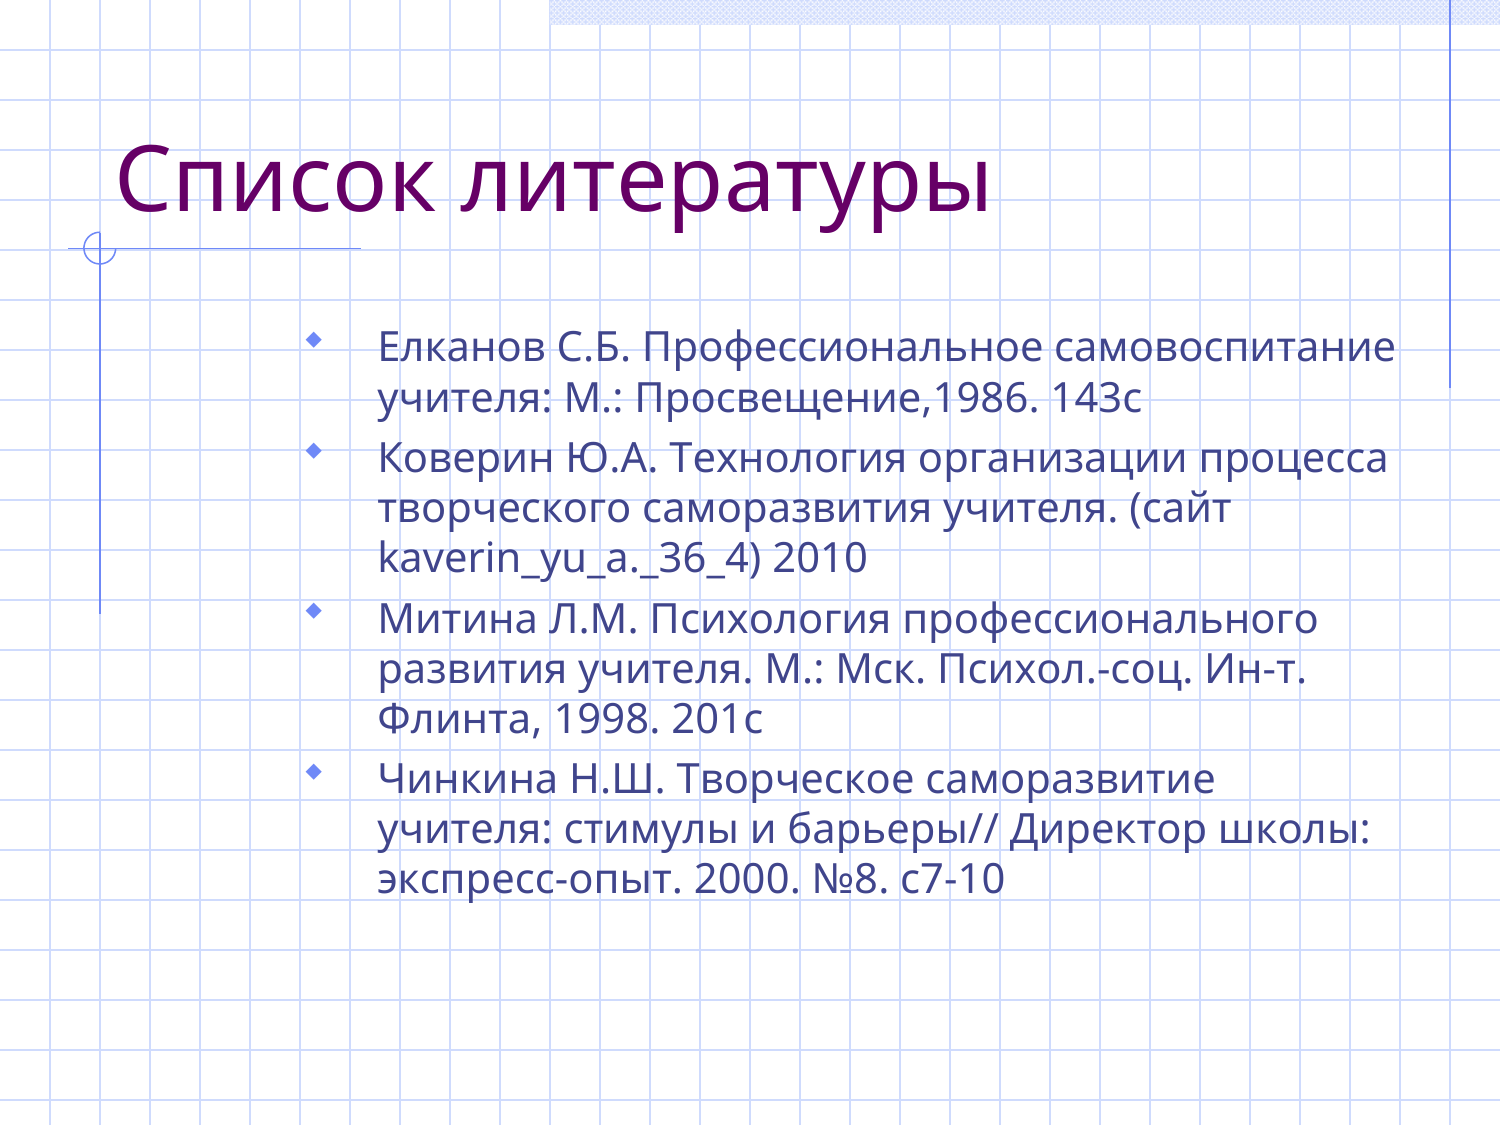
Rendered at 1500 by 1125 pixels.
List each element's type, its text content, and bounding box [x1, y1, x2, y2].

picture [1451, 0, 1500, 25]
picture [549, 0, 1449, 25]
list Елканов С.Б. Профессиональное самовоспитание учителя: М.: Просвещение,1986. 143с Коверин Ю.А. Технология организации процесса творческого саморазвития учителя. (сайт kaverin_yu_a._36_4) 2010 Митина Л.М. Психология профессионального развития учителя. М.: Мск. Психол.-соц. Ин-т. Флинта, 1998. 201с Чинкина Н.Ш. Творческое саморазвитие учителя: стимулы и барьеры// Директор школы: экспресс-опыт. 2000. №8. с7-10 [137, 312, 1413, 988]
title Список литературы [99, 49, 1375, 238]
